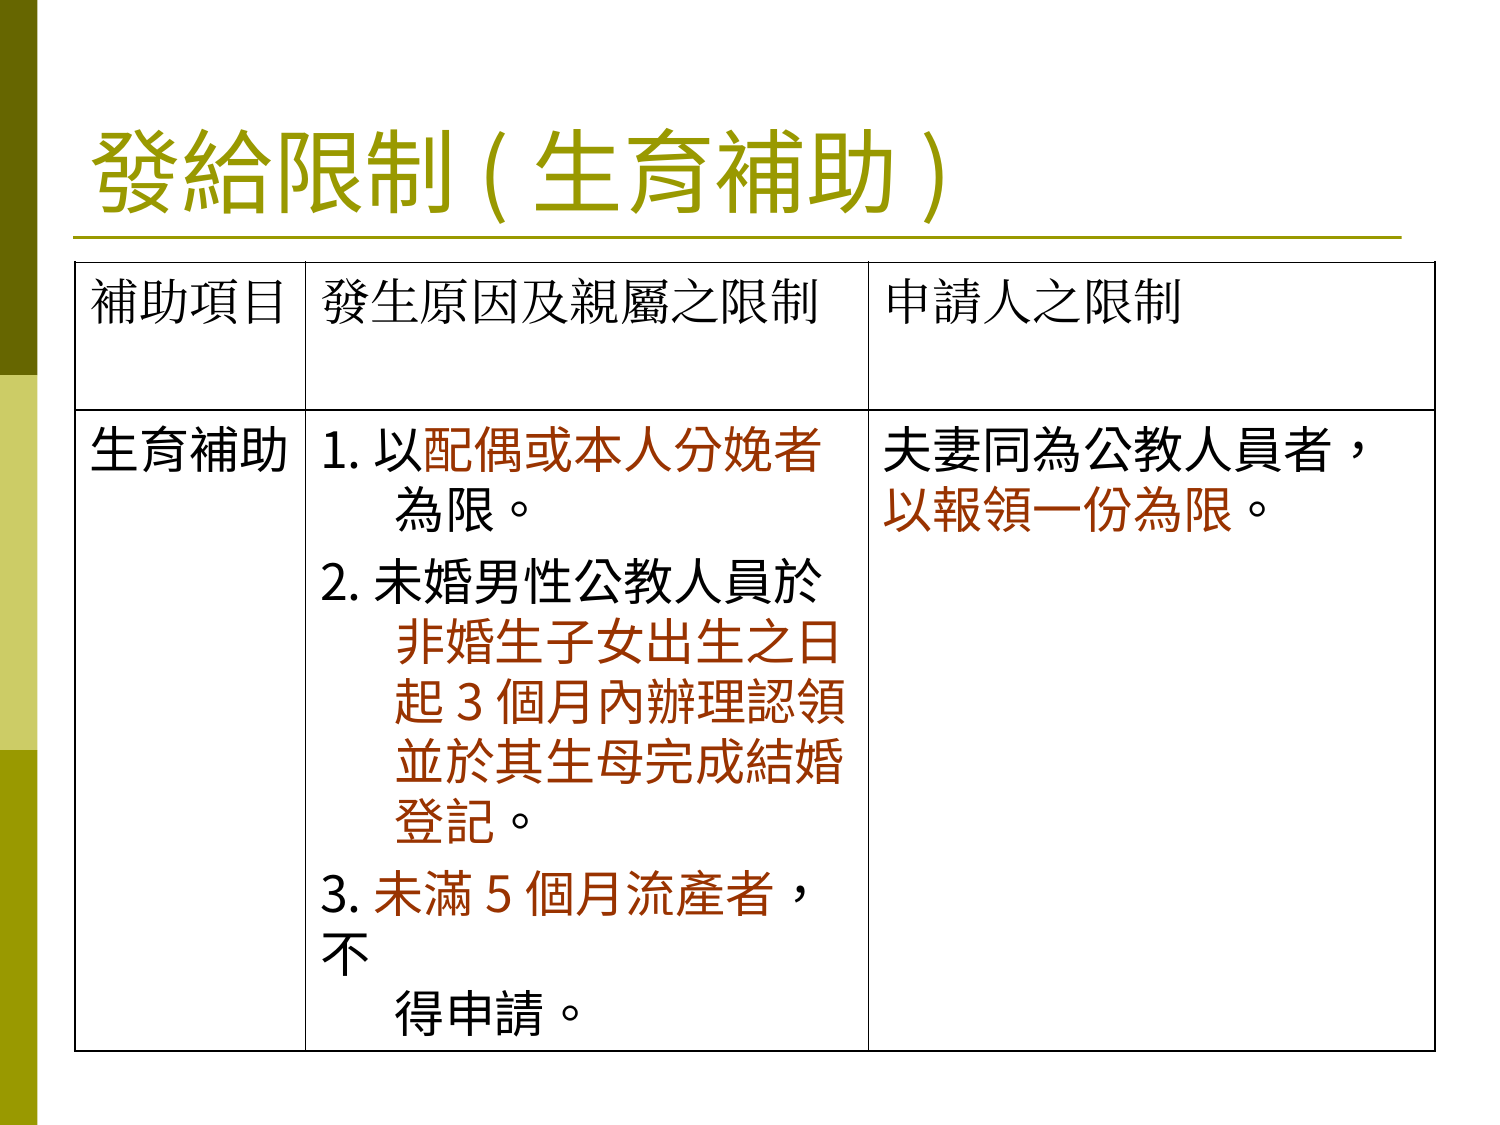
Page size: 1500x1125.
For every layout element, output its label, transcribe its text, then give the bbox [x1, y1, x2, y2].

table_cell 生育補助 [76, 411, 305, 1050]
table_header 發生原因及親屬之限制 [306, 263, 868, 409]
title 發給限制(生育補助) [75, 45, 1426, 233]
table_header 申請人之限制 [869, 263, 1434, 409]
table_cell 1.以配偶或本人分娩者 為限。 2.未婚男性公教人員於 非婚生子女出生之日 起3個月內辦理認領 並於其生母完成結婚 登記。 3.未滿5個月流產者，不 得申請。 [306, 411, 868, 1050]
table_cell 夫妻同為公教人員者，以報領一份為限。 [869, 411, 1434, 1050]
table_header 補助項目 [76, 263, 305, 409]
